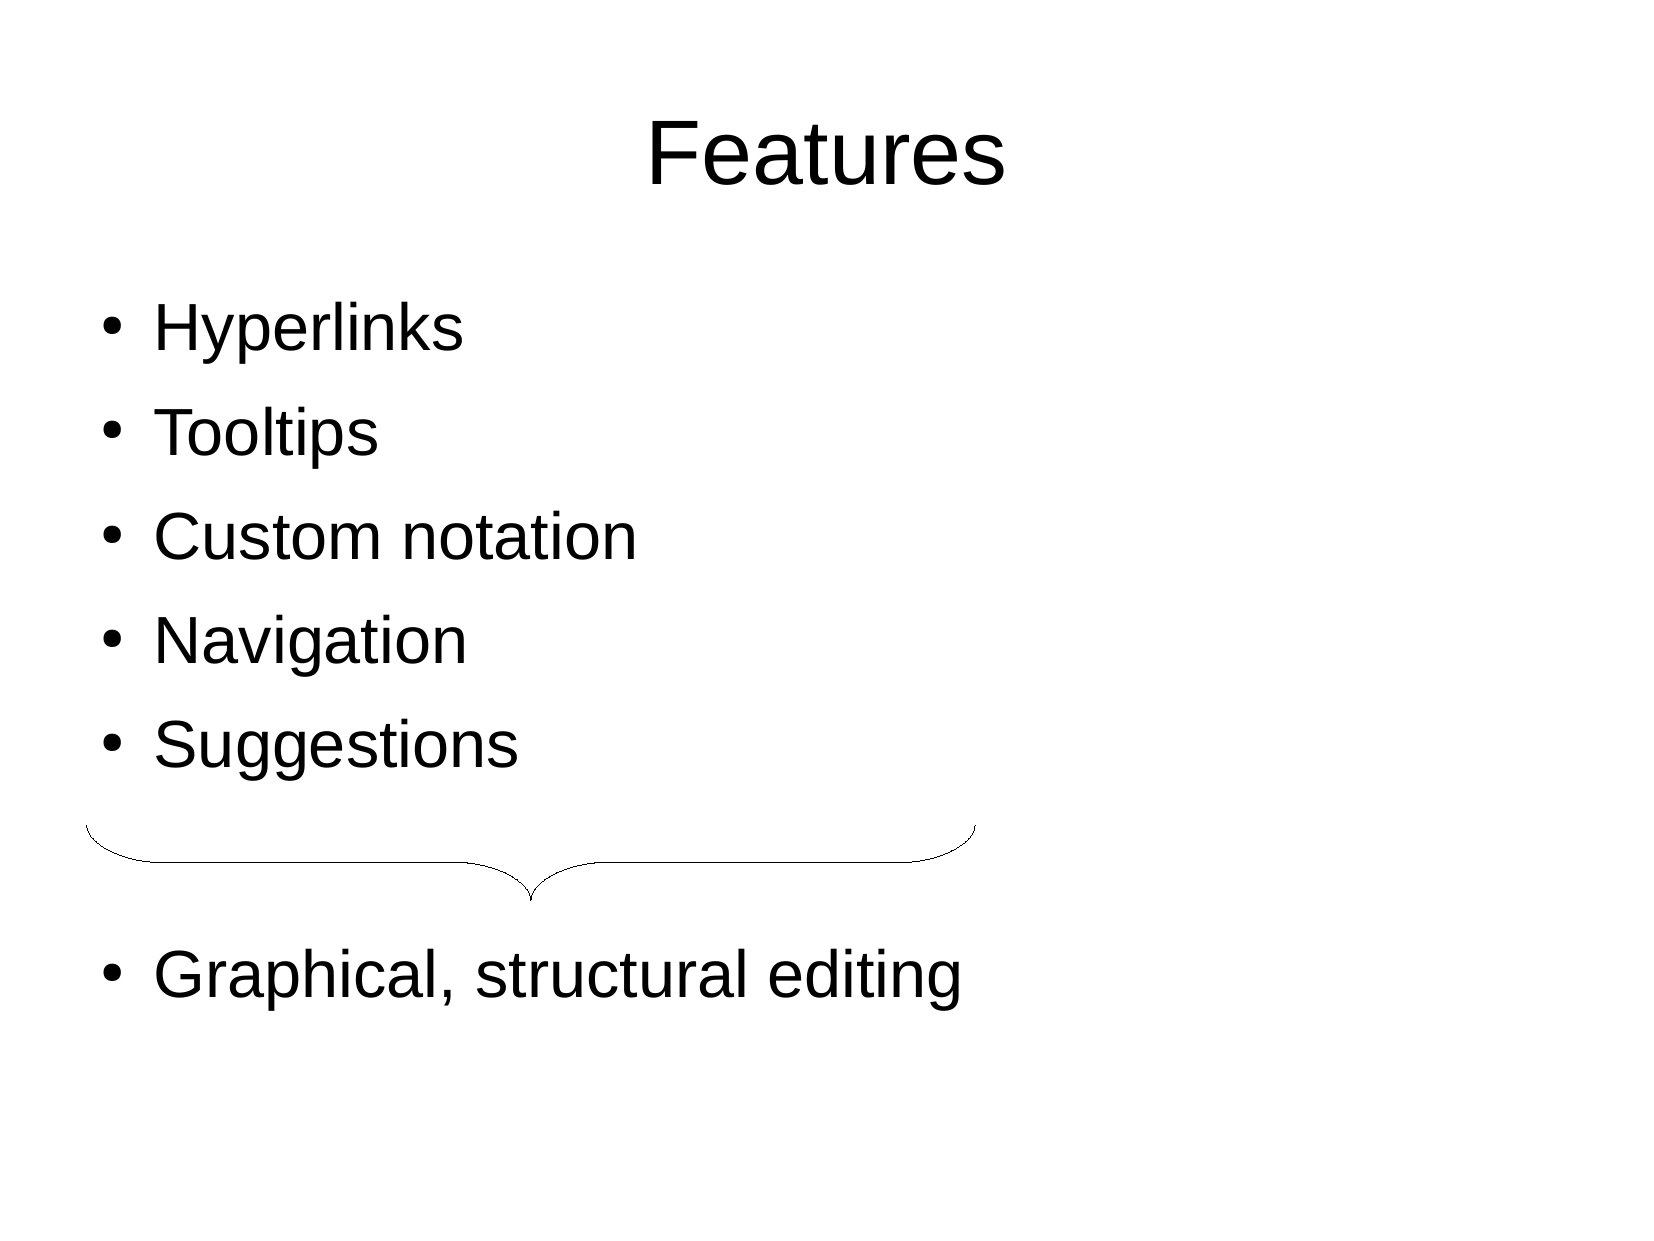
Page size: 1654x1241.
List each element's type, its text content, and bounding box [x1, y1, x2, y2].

list Hyperlinks Tooltips Custom notation Navigation Suggestions [82, 290, 1571, 1109]
list Graphical, structural editing [82, 937, 1013, 1060]
title Features [82, 56, 1571, 250]
